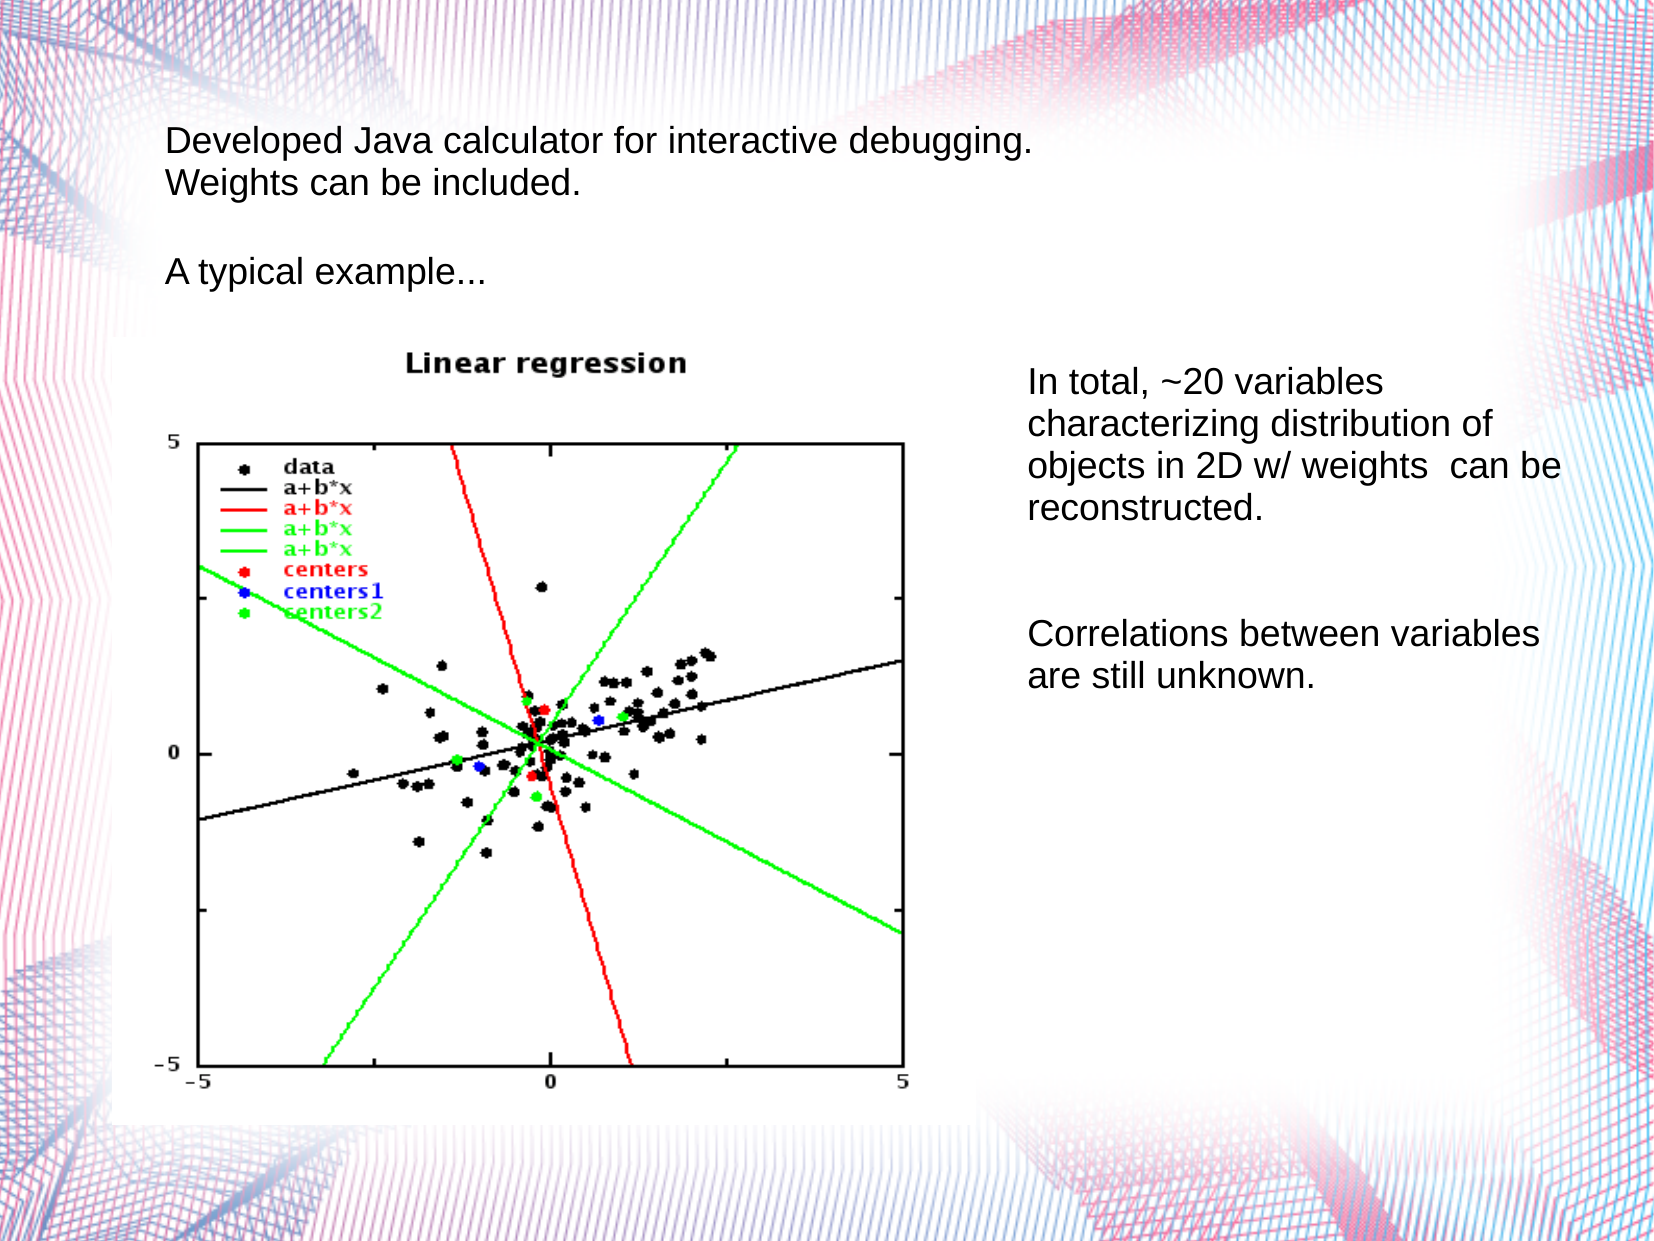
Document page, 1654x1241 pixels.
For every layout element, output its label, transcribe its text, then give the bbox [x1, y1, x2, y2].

text_box Developed Java calculator for interactive debugging. Weights can be included. [150, 112, 1201, 212]
text_box In total, ~20 variables characterizing distribution of objects in 2D w/ weights can be reconstructed. Correlations between variables are still unknown. [1012, 352, 1613, 704]
text_box A typical example... [150, 243, 563, 301]
picture [0, 0, 1654, 1241]
